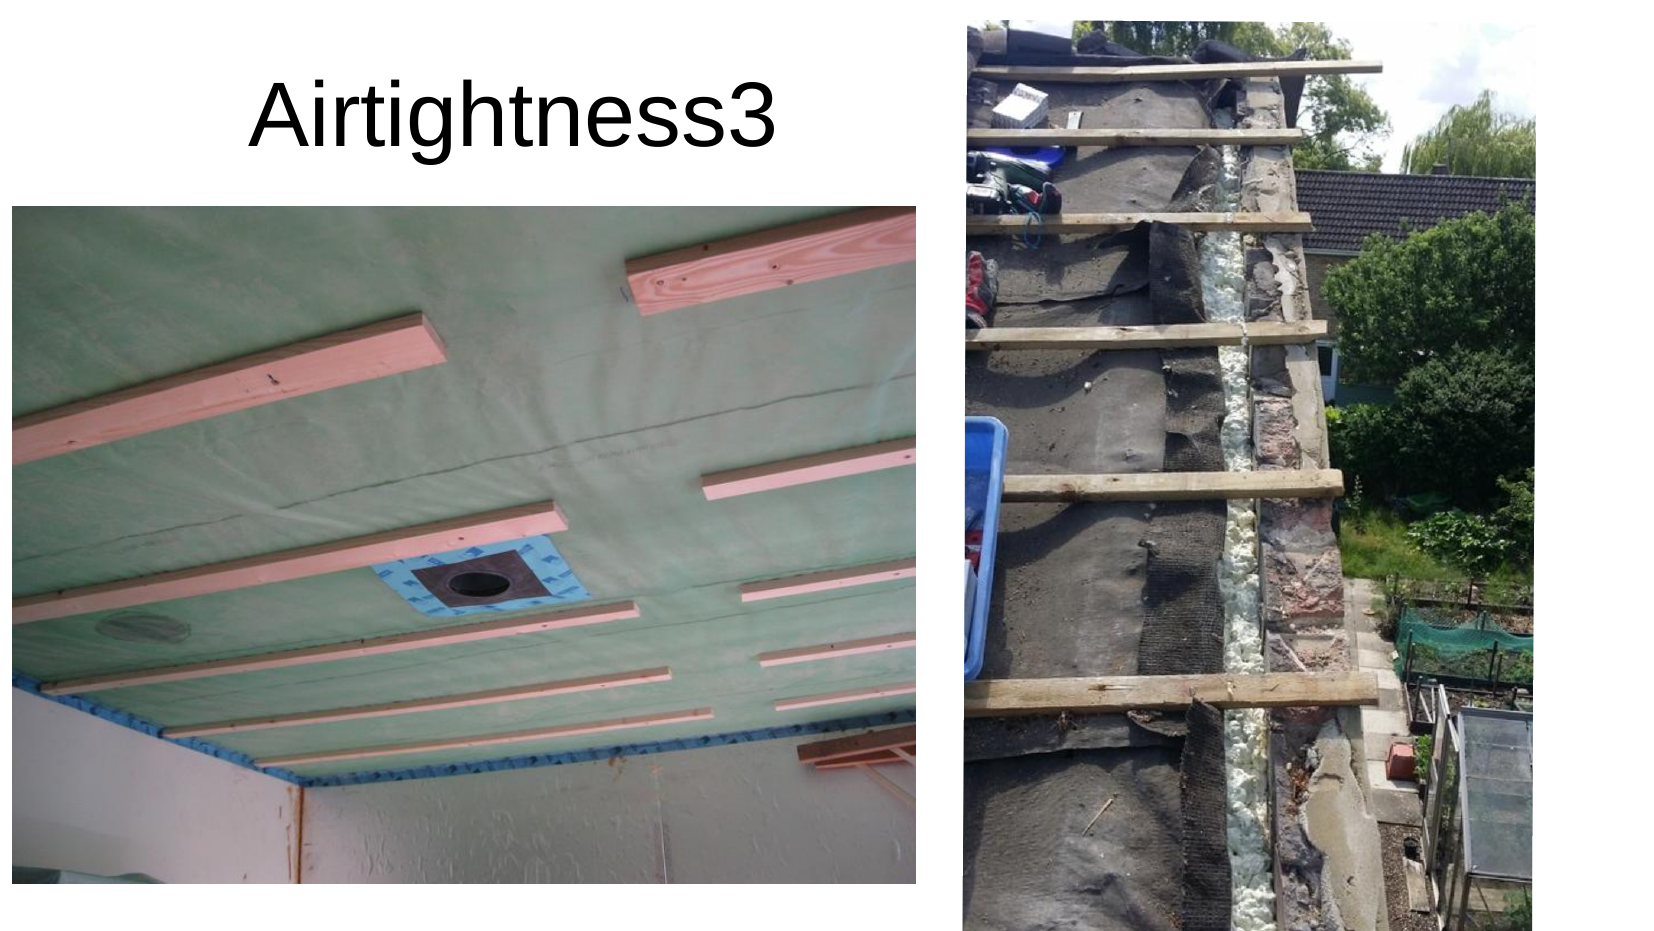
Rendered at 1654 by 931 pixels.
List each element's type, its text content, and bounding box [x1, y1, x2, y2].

picture [12, 206, 916, 884]
picture [962, 19, 1536, 931]
title Airtightness3 [82, 37, 945, 193]
